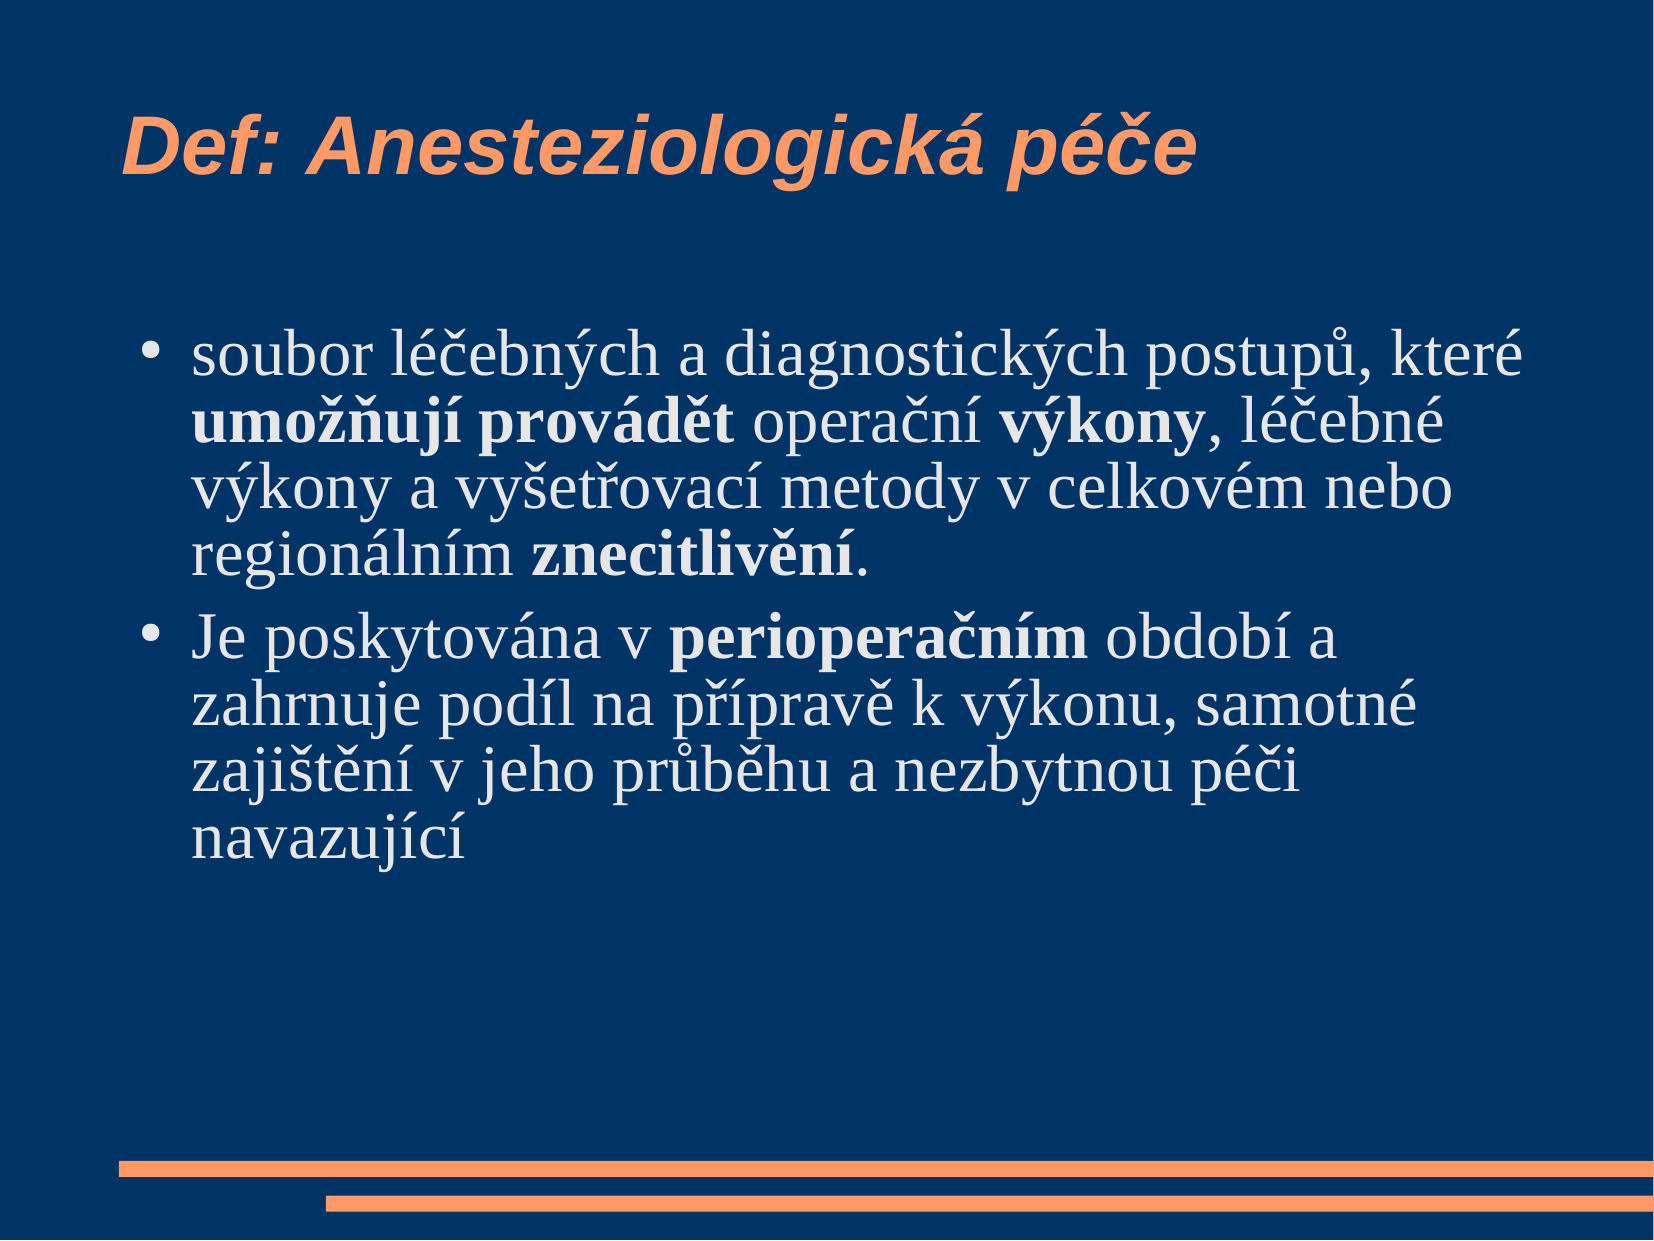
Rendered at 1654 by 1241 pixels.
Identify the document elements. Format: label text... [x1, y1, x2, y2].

list soubor léčebných a diagnostických postupů, které umožňují provádět operační výkony, léčebné výkony a vyšetřovací metody v celkovém nebo regionálním znecitlivění. Je poskytována v perioperačním období a zahrnuje podíl na přípravě k výkonu, samotné zajištění v jeho průběhu a nezbytnou péči navazující [121, 322, 1561, 1133]
title Def: Anesteziologická péče [121, 46, 1534, 254]
